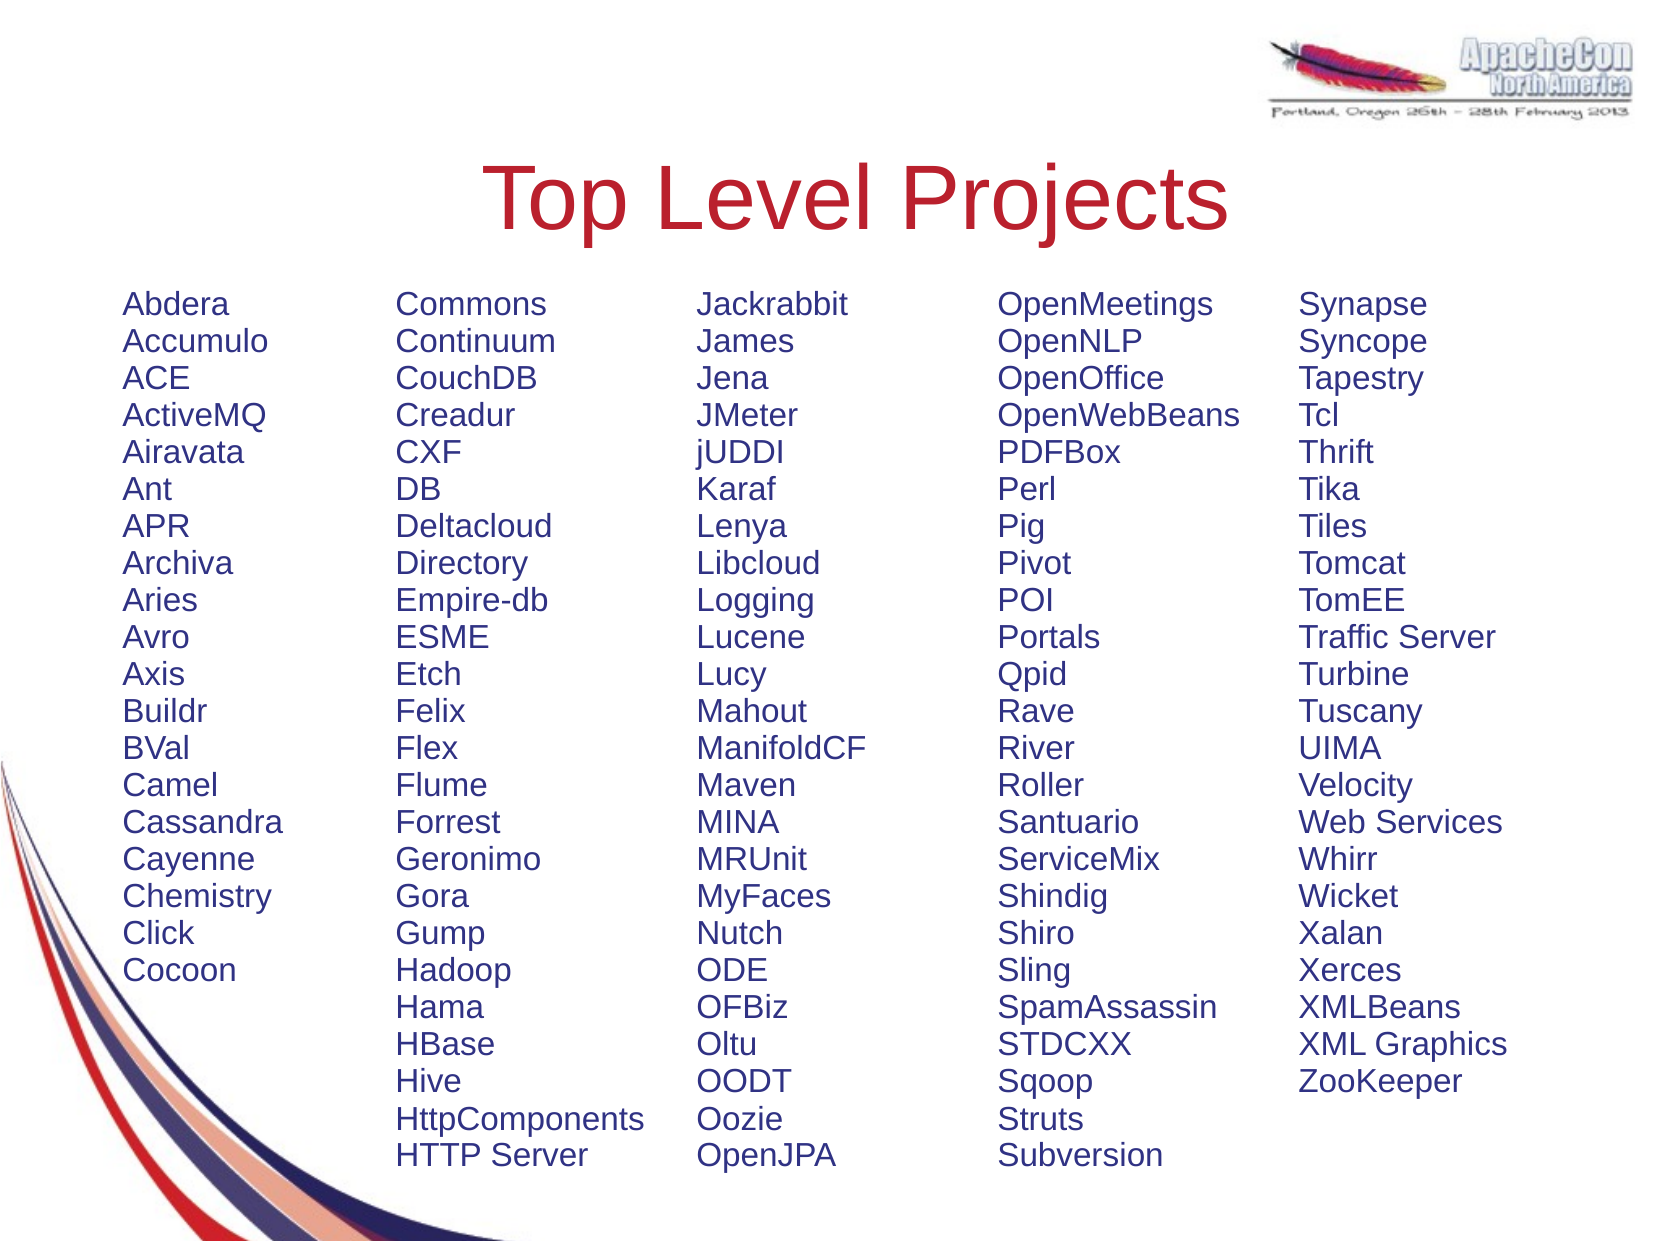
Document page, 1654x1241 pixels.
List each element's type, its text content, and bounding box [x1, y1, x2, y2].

table_header Commons Continuum CouchDB Creadur CXF DB Deltacloud Directory Empire-db ESME Etch Felix Flex Flume Forrest Geronimo Gora Gump Hadoop Hama HBase Hive HttpComponents HTTP Server [390, 280, 690, 1241]
table_header Jackrabbit James Jena JMeter jUDDI Karaf Lenya Libcloud Logging Lucene Lucy Mahout ManifoldCF Maven MINA MRUnit MyFaces Nutch ODE OFBiz Oltu OODT Oozie OpenJPA [691, 279, 991, 1241]
table_header OpenMeetings OpenNLP OpenOffice OpenWebBeans PDFBox Perl Pig Pivot POI Portals Qpid Rave River Roller Santuario ServiceMix Shindig Shiro Sling SpamAssassin STDCXX Sqoop Struts Subversion [991, 279, 1292, 1241]
picture [0, 0, 1654, 1241]
table_header Synapse Syncope Tapestry Tcl Thrift Tika Tiles Tomcat TomEE Traffic Server Turbine Tuscany UIMA Velocity Web Services Whirr Wicket Xalan Xerces XMLBeans XML Graphics ZooKeeper [1292, 279, 1594, 1241]
table_header Abdera Accumulo ACE ActiveMQ Airavata Ant APR Archiva Aries Avro Axis Buildr BVal Camel Cassandra Cayenne Chemistry Click Cocoon [89, 279, 390, 1241]
title Top Level Projects [177, 141, 1536, 254]
